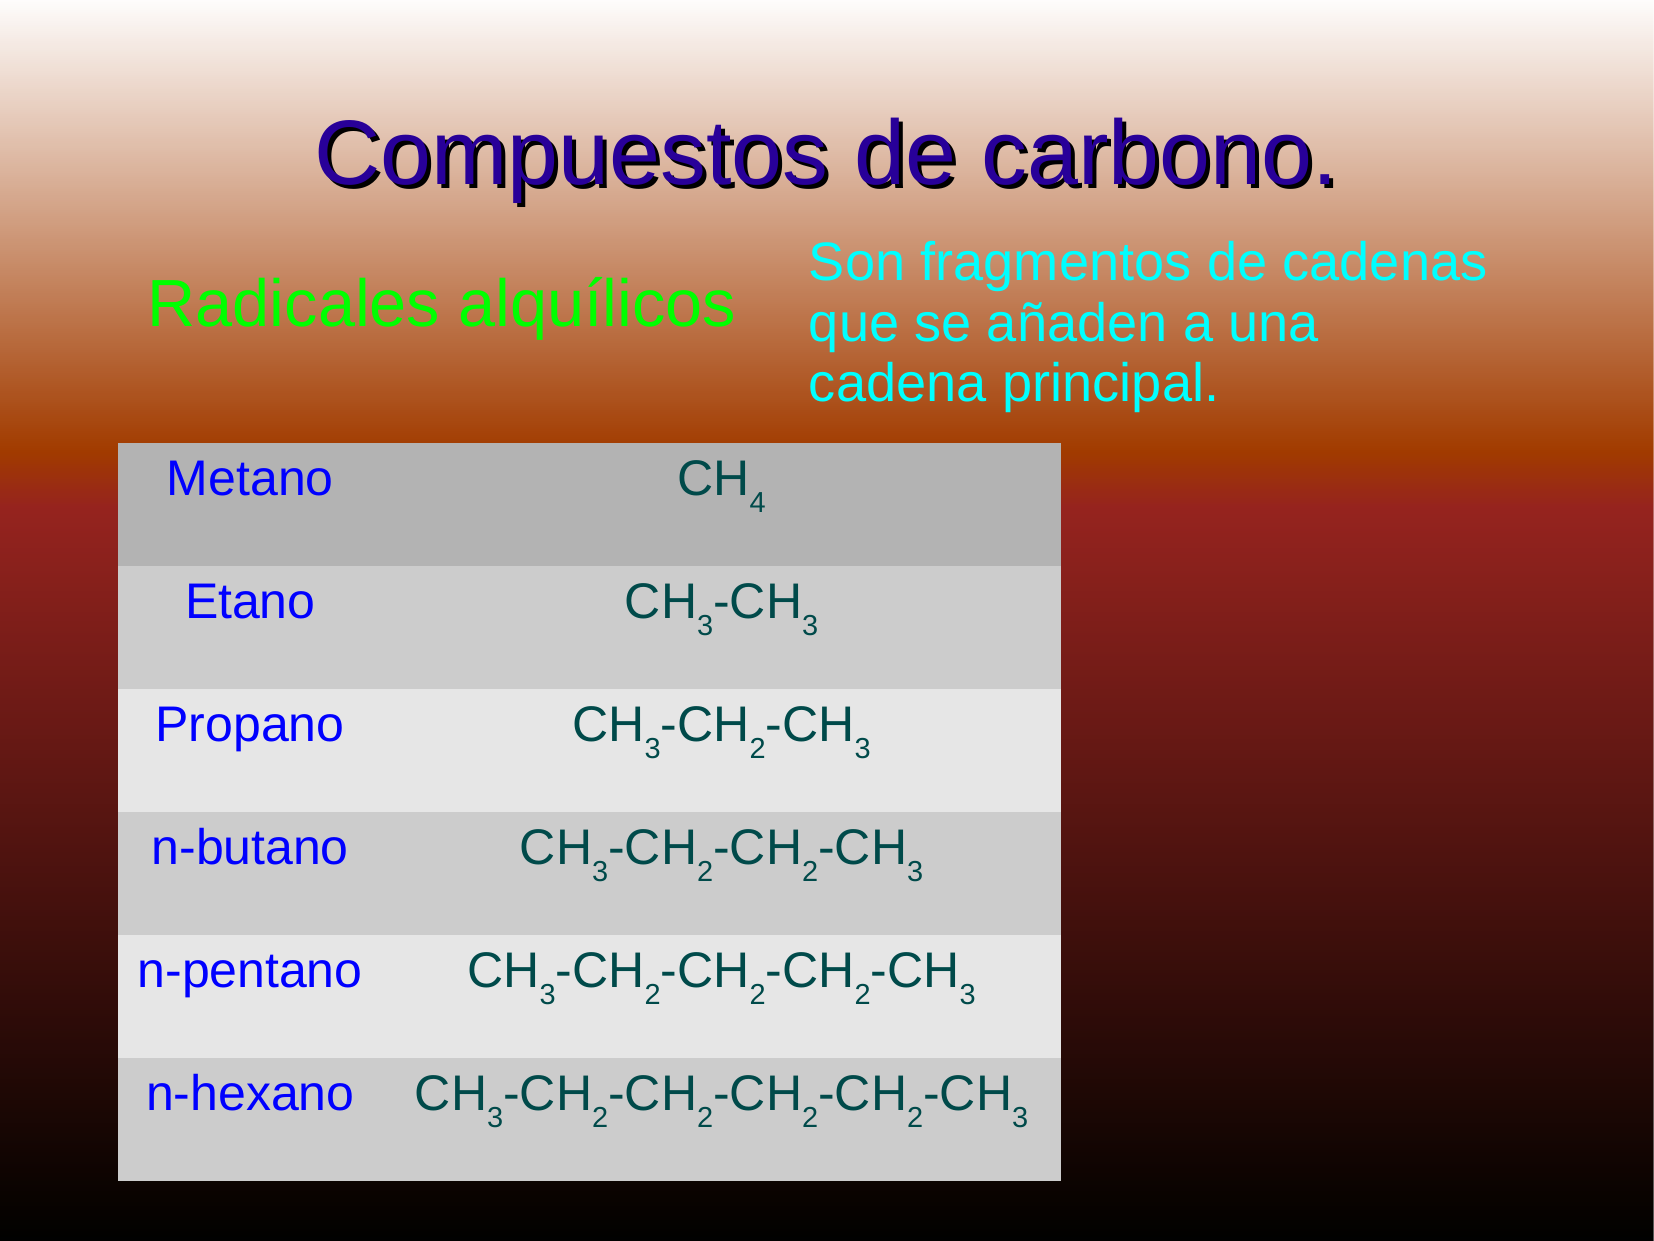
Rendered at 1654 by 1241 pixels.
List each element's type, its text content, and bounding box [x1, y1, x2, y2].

text_box Son fragmentos de cadenas que se añaden a una cadena principal. [738, 257, 1506, 414]
table_cell CH3-CH2-CH2-CH2-CH2-CH3 [382, 1058, 1061, 1181]
table_cell n-hexano [118, 1058, 382, 1181]
title Compuestos de carbono. [82, 49, 1571, 257]
picture [0, 0, 1654, 1241]
table_cell Etano [118, 566, 382, 689]
table_cell CH3-CH2-CH3 [382, 689, 1061, 812]
list Radicales alquílicos [76, 265, 738, 355]
table_cell CH3-CH3 [382, 566, 1061, 689]
table_header CH4 [382, 443, 1061, 566]
table_cell CH3-CH2-CH2-CH3 [382, 812, 1061, 935]
table_cell n-pentano [118, 935, 382, 1058]
table_cell n-butano [118, 812, 382, 935]
table_cell CH3-CH2-CH2-CH2-CH3 [382, 935, 1061, 1058]
table_header Metano [118, 443, 382, 566]
table_cell Propano [118, 689, 382, 812]
